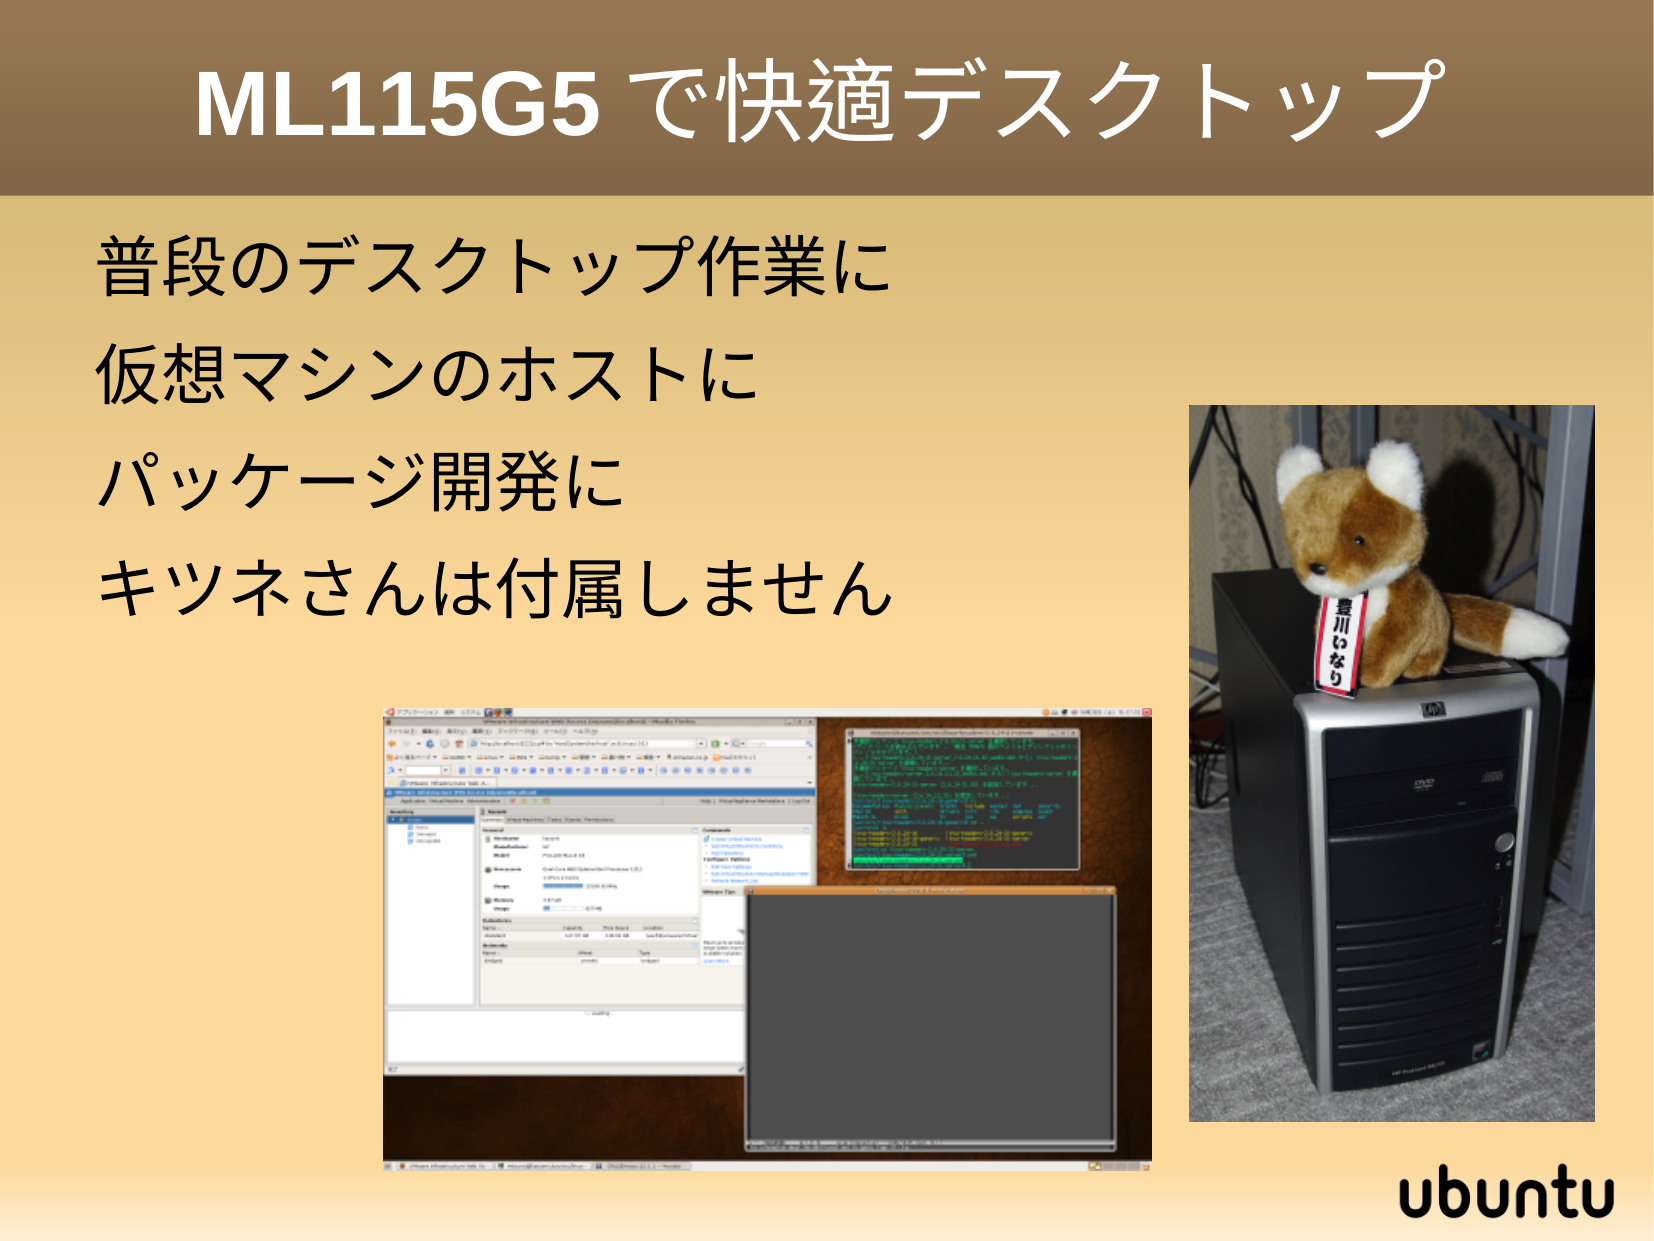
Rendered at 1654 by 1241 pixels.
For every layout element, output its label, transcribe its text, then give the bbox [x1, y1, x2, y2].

picture [0, 0, 1654, 1241]
title ML115G5で快適デスクトップ [76, 7, 1565, 200]
list 普段のデスクトップ作業に 仮想マシンのホストに パッケージ開発に キツネさんは付属しません [76, 229, 1565, 1034]
